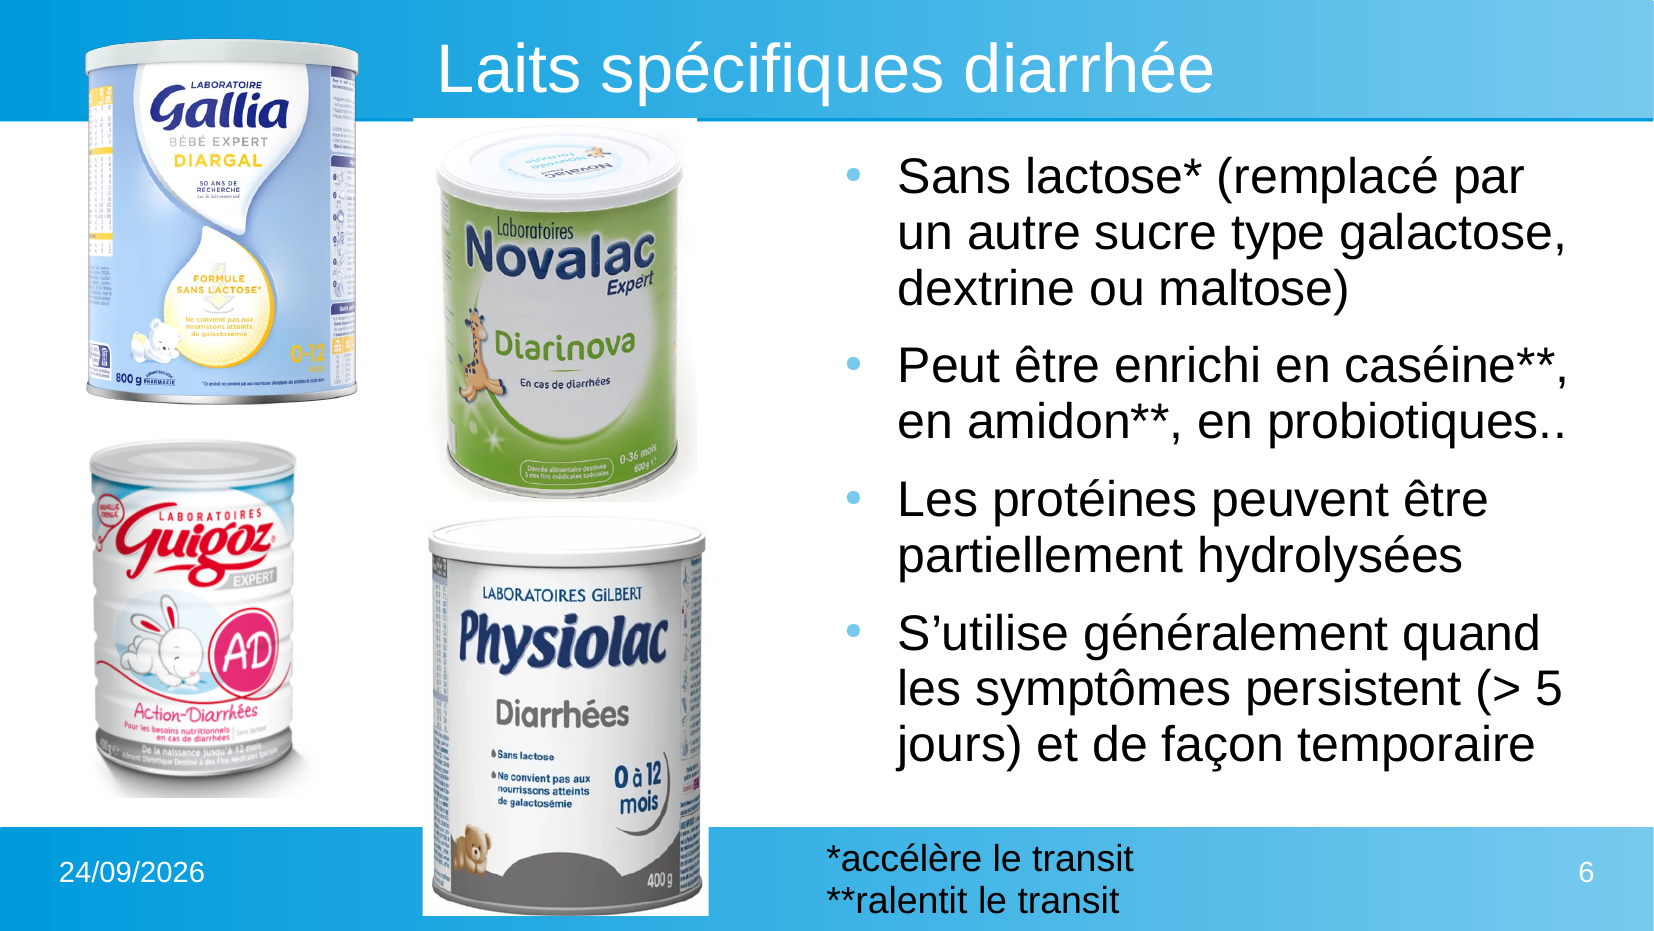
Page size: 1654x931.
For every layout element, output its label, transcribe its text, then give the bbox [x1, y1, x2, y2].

text_box *accélère le transit **ralentit le transit [811, 830, 1150, 929]
picture [422, 516, 709, 916]
list Sans lactose* (remplacé par un autre sucre type galactose, dextrine ou maltose) Peut être enrichi en caséine**, en amidon**, en probiotiques.. Les protéines peuvent être partiellement hydrolysées S’utilise généralement quand les symptômes persistent (> 5 jours) et de façon temporaire [826, 148, 1595, 768]
title Laits spécifiques diarrhée [414, 29, 1595, 108]
picture [29, 29, 698, 798]
